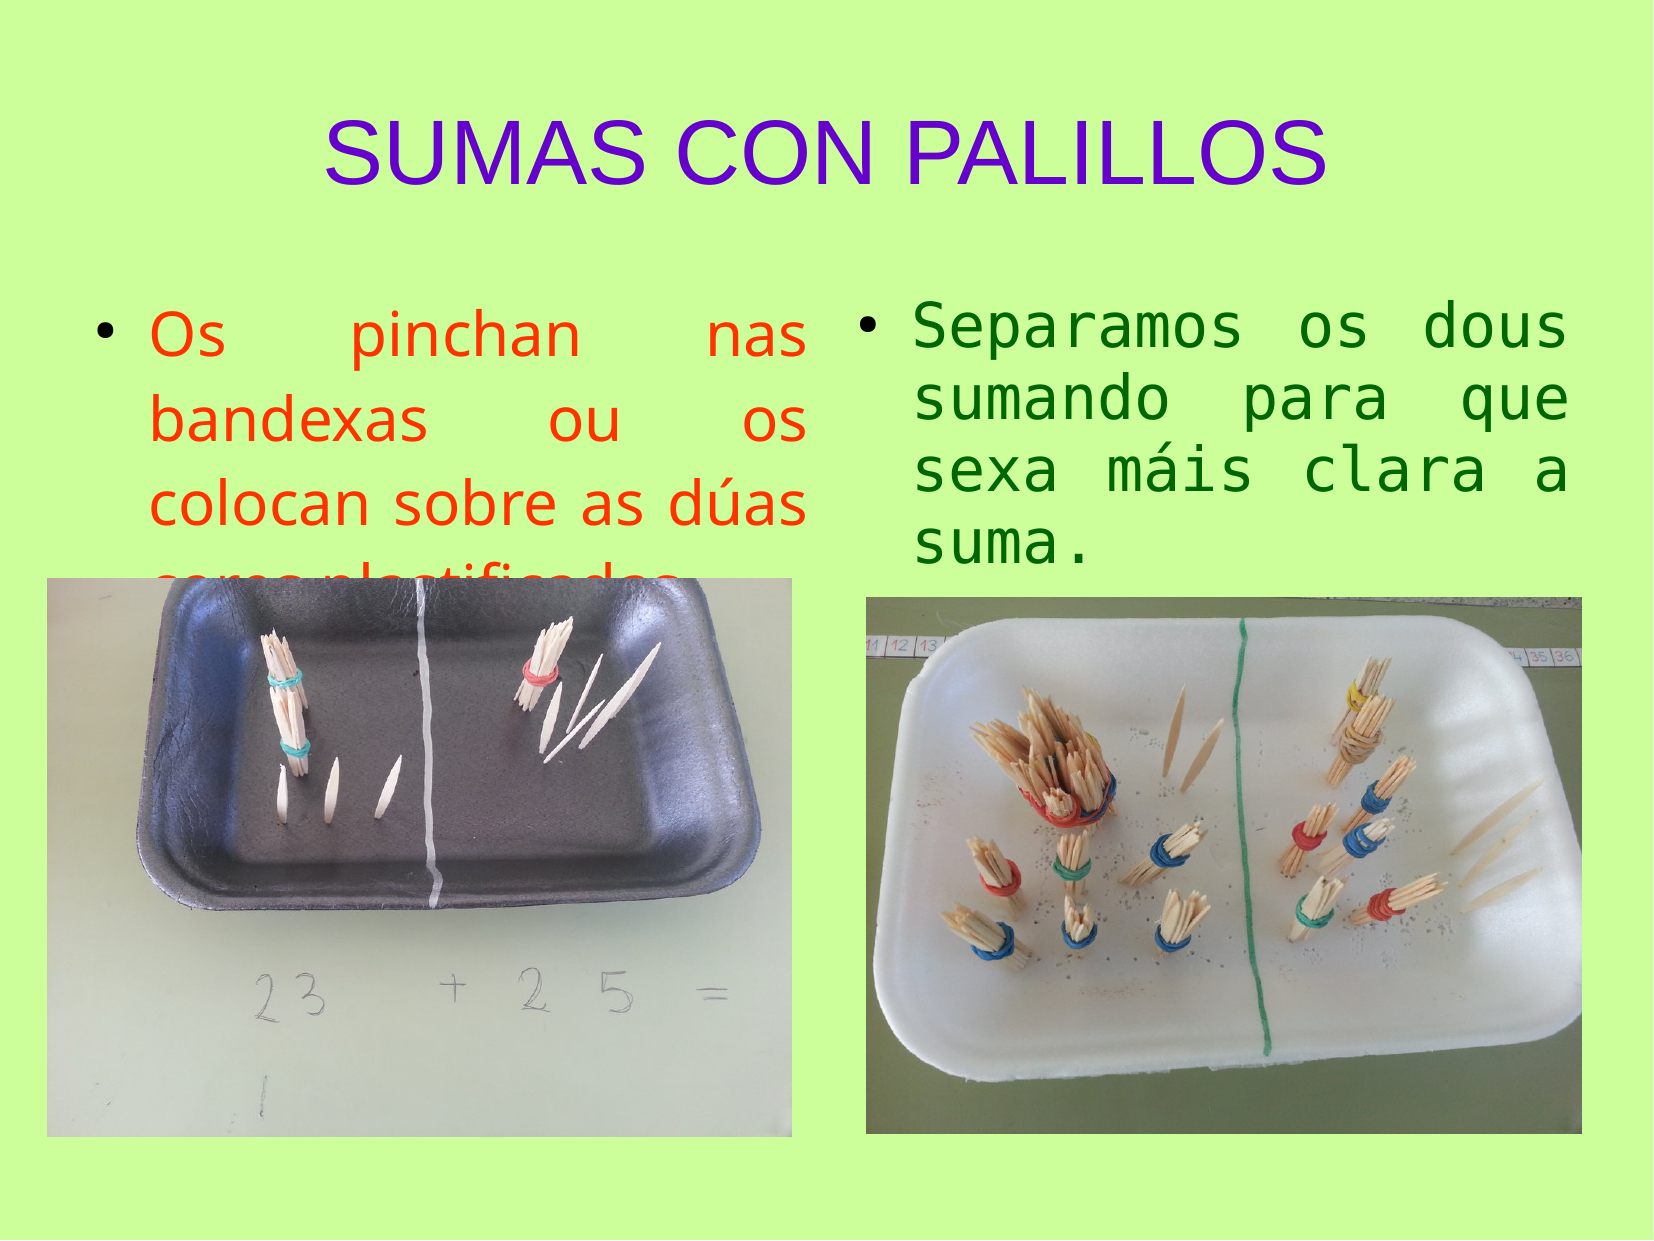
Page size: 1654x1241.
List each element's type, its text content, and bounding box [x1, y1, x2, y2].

title SUMAS CON PALILLOS [82, 49, 1571, 257]
picture [47, 578, 792, 1137]
list Separamos os dous sumando para que sexa máis clara a suma. [845, 290, 1572, 634]
list Os pinchan nas bandexas ou os colocan sobre as dúas cores plastificadas. [82, 290, 809, 634]
picture [866, 597, 1582, 1134]
